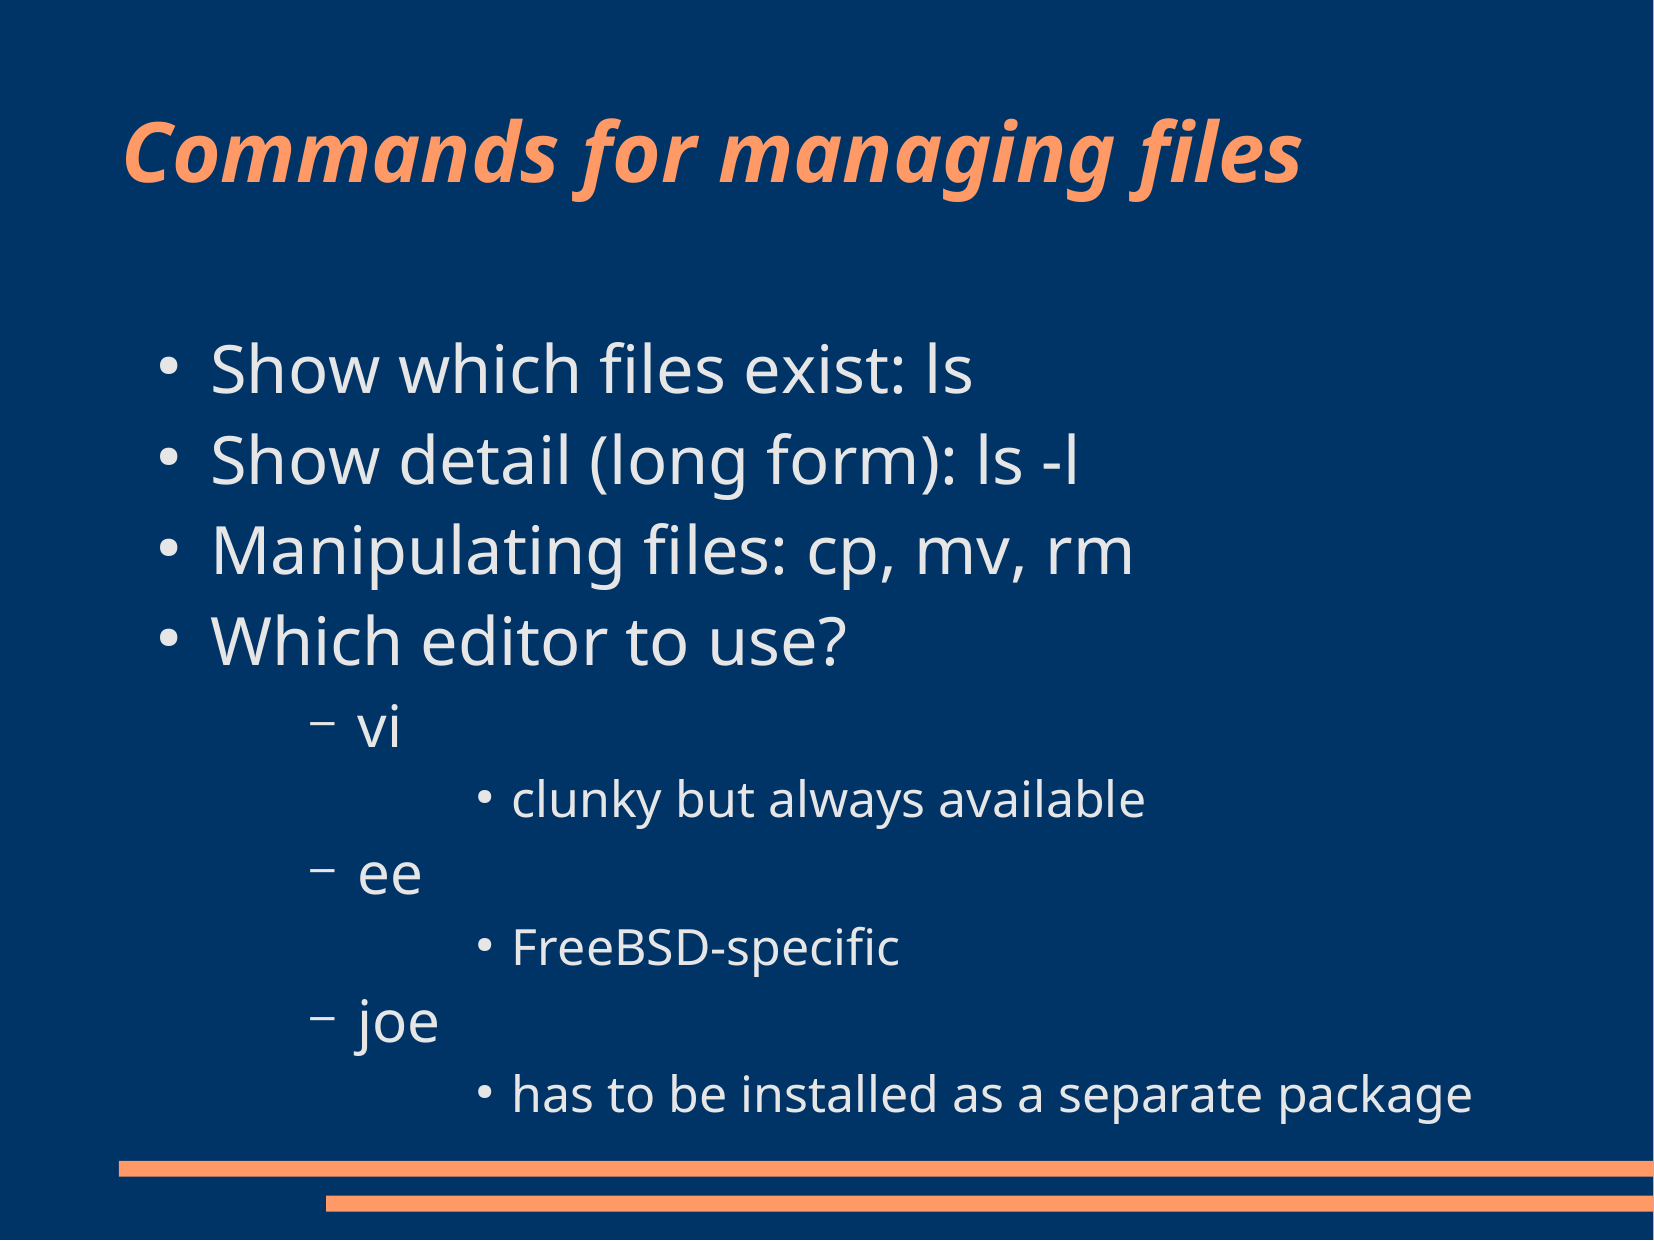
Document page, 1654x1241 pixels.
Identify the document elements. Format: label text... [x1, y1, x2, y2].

list Show which files exist: ls Show detail (long form): ls -l Manipulating files: cp, mv, rm Which editor to use? vi clunky but always available ee FreeBSD-specific joe has to be installed as a separate package [121, 322, 1561, 1132]
title Commands for managing files [121, 46, 1534, 254]
